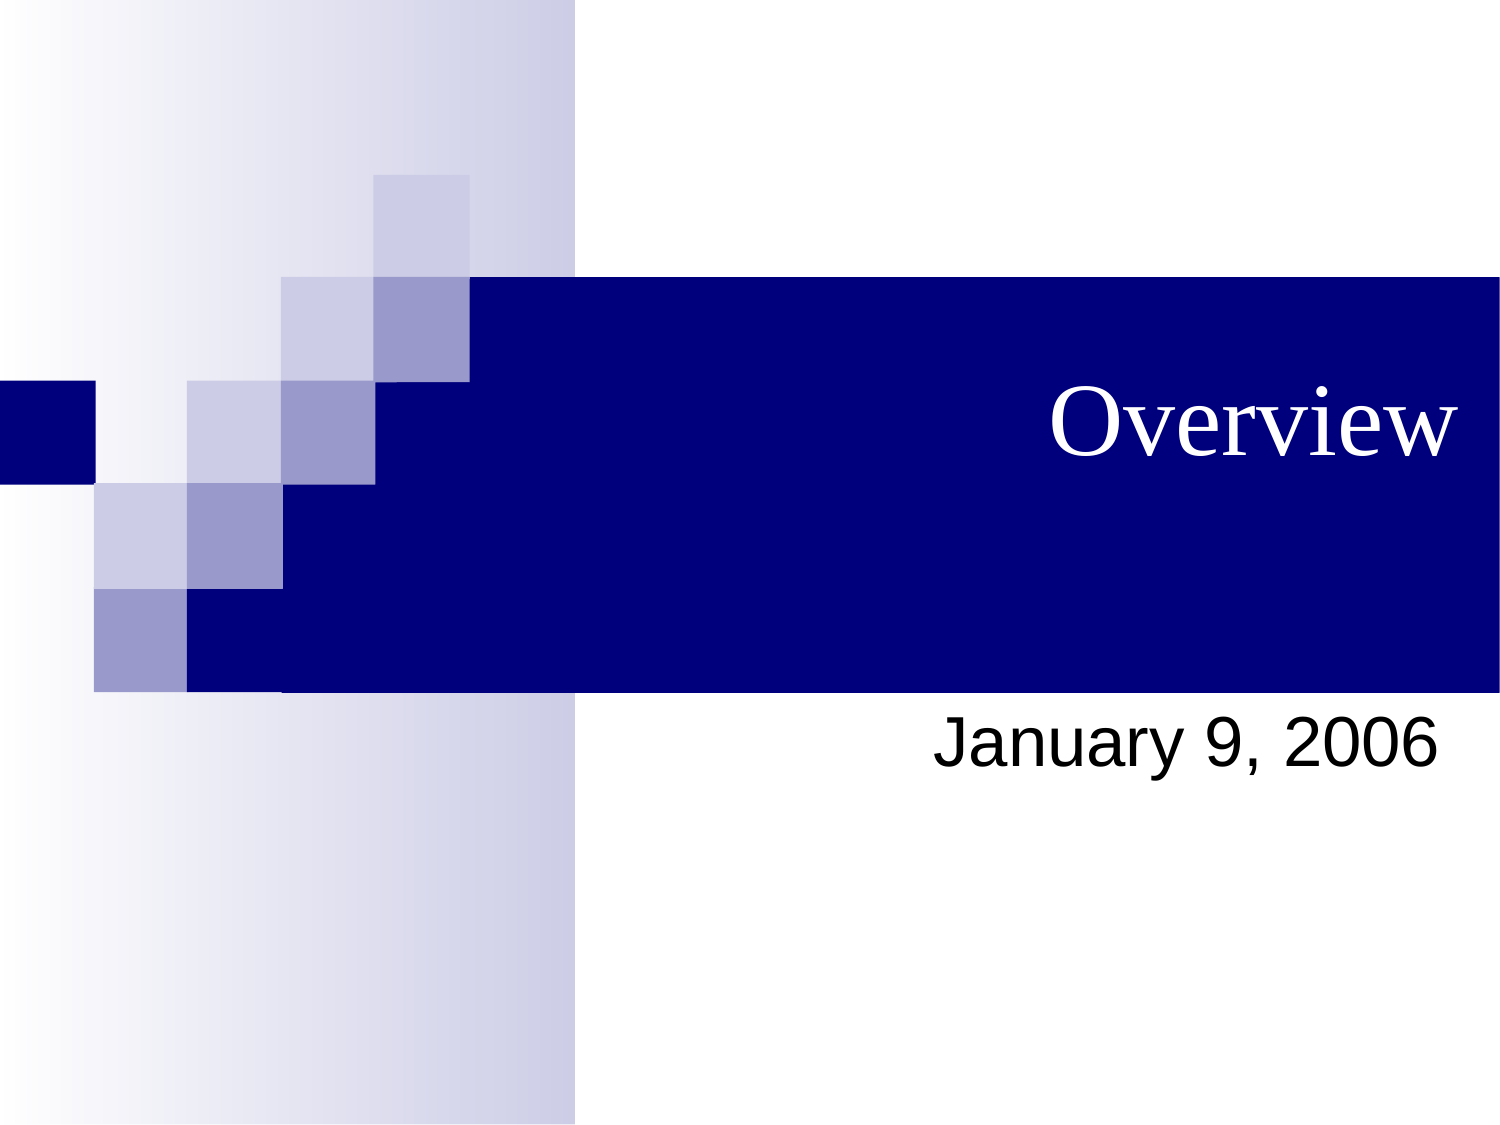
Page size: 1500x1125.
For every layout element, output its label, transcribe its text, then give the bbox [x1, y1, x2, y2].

title Overview [487, 292, 1475, 670]
text_box January 9, 2006 [487, 699, 1476, 999]
